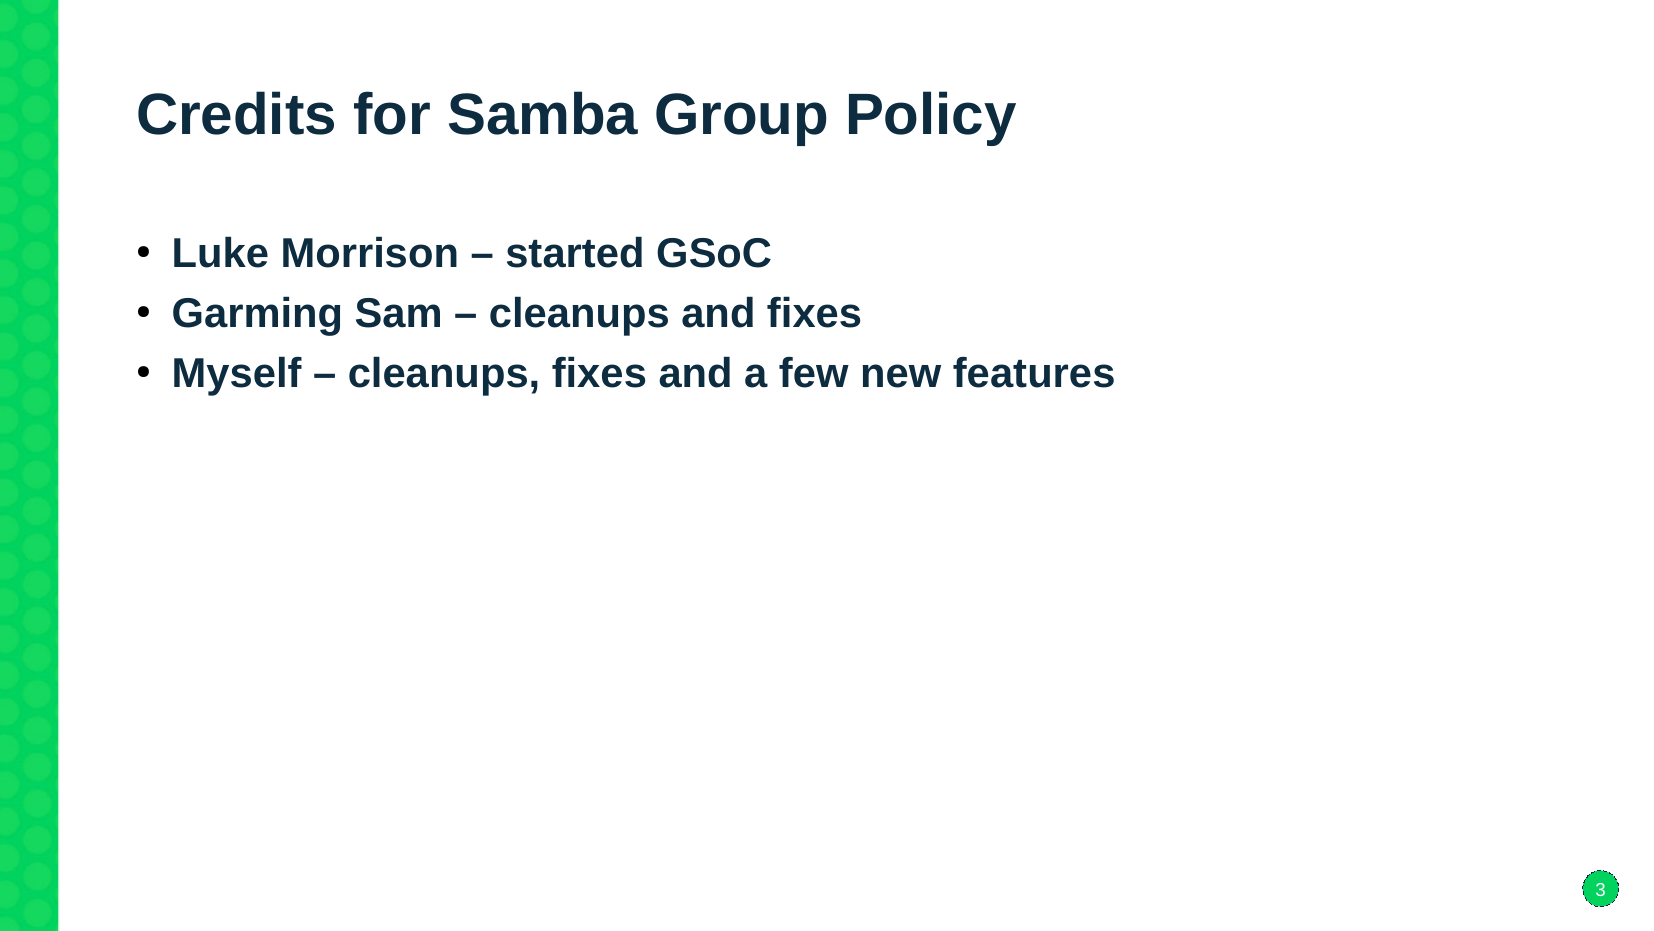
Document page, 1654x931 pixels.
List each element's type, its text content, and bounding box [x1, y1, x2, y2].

title Credits for Samba Group Policy [121, 37, 1531, 193]
list Luke Morrison – started GSoC Garming Sam – cleanups and fixes Myself – cleanups, fixes and a few new features [121, 217, 1531, 825]
picture [0, 0, 76, 931]
